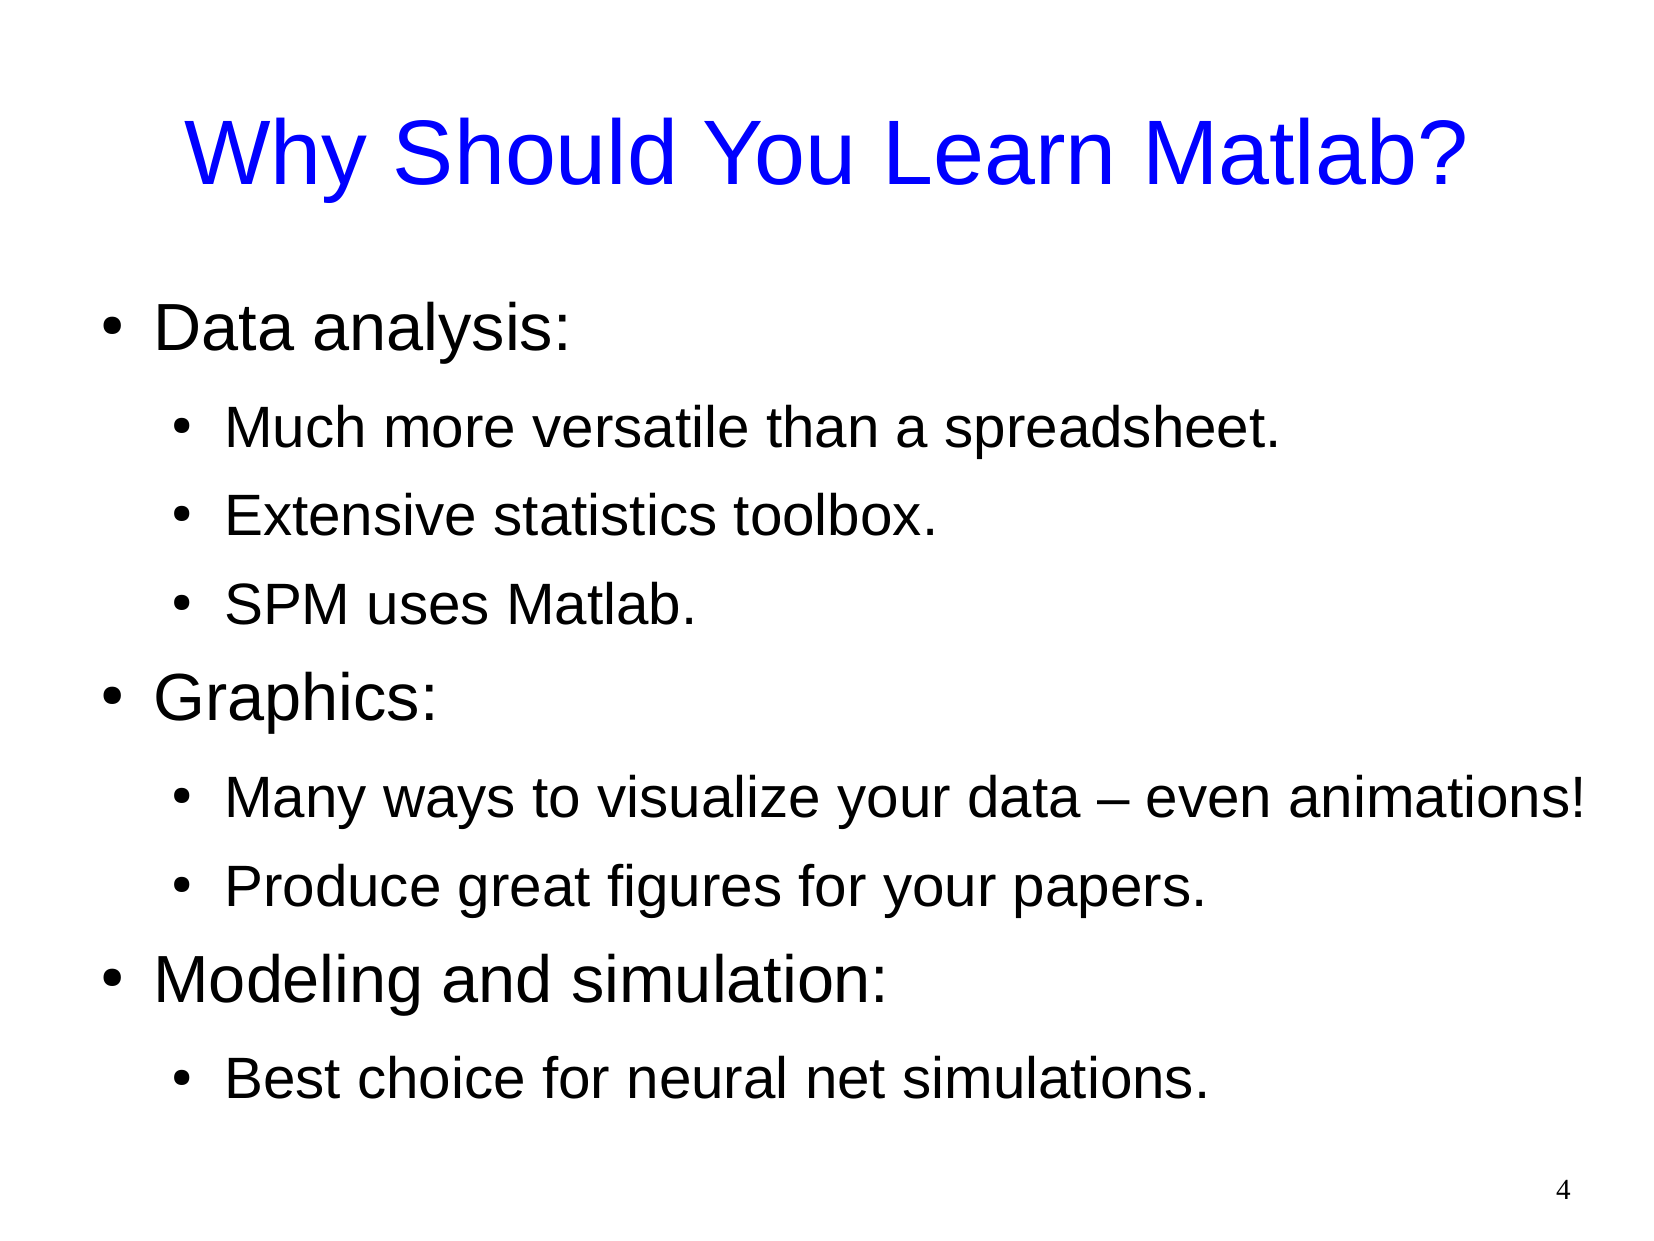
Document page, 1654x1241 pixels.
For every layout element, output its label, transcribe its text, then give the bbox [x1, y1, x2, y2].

title Why Should You Learn Matlab? [82, 56, 1571, 250]
list Data analysis: Much more versatile than a spreadsheet. Extensive statistics toolbox. SPM uses Matlab. Graphics: Many ways to visualize your data – even animations! Produce great figures for your papers. Modeling and simulation: Best choice for neural net simulations. [82, 290, 1620, 1113]
